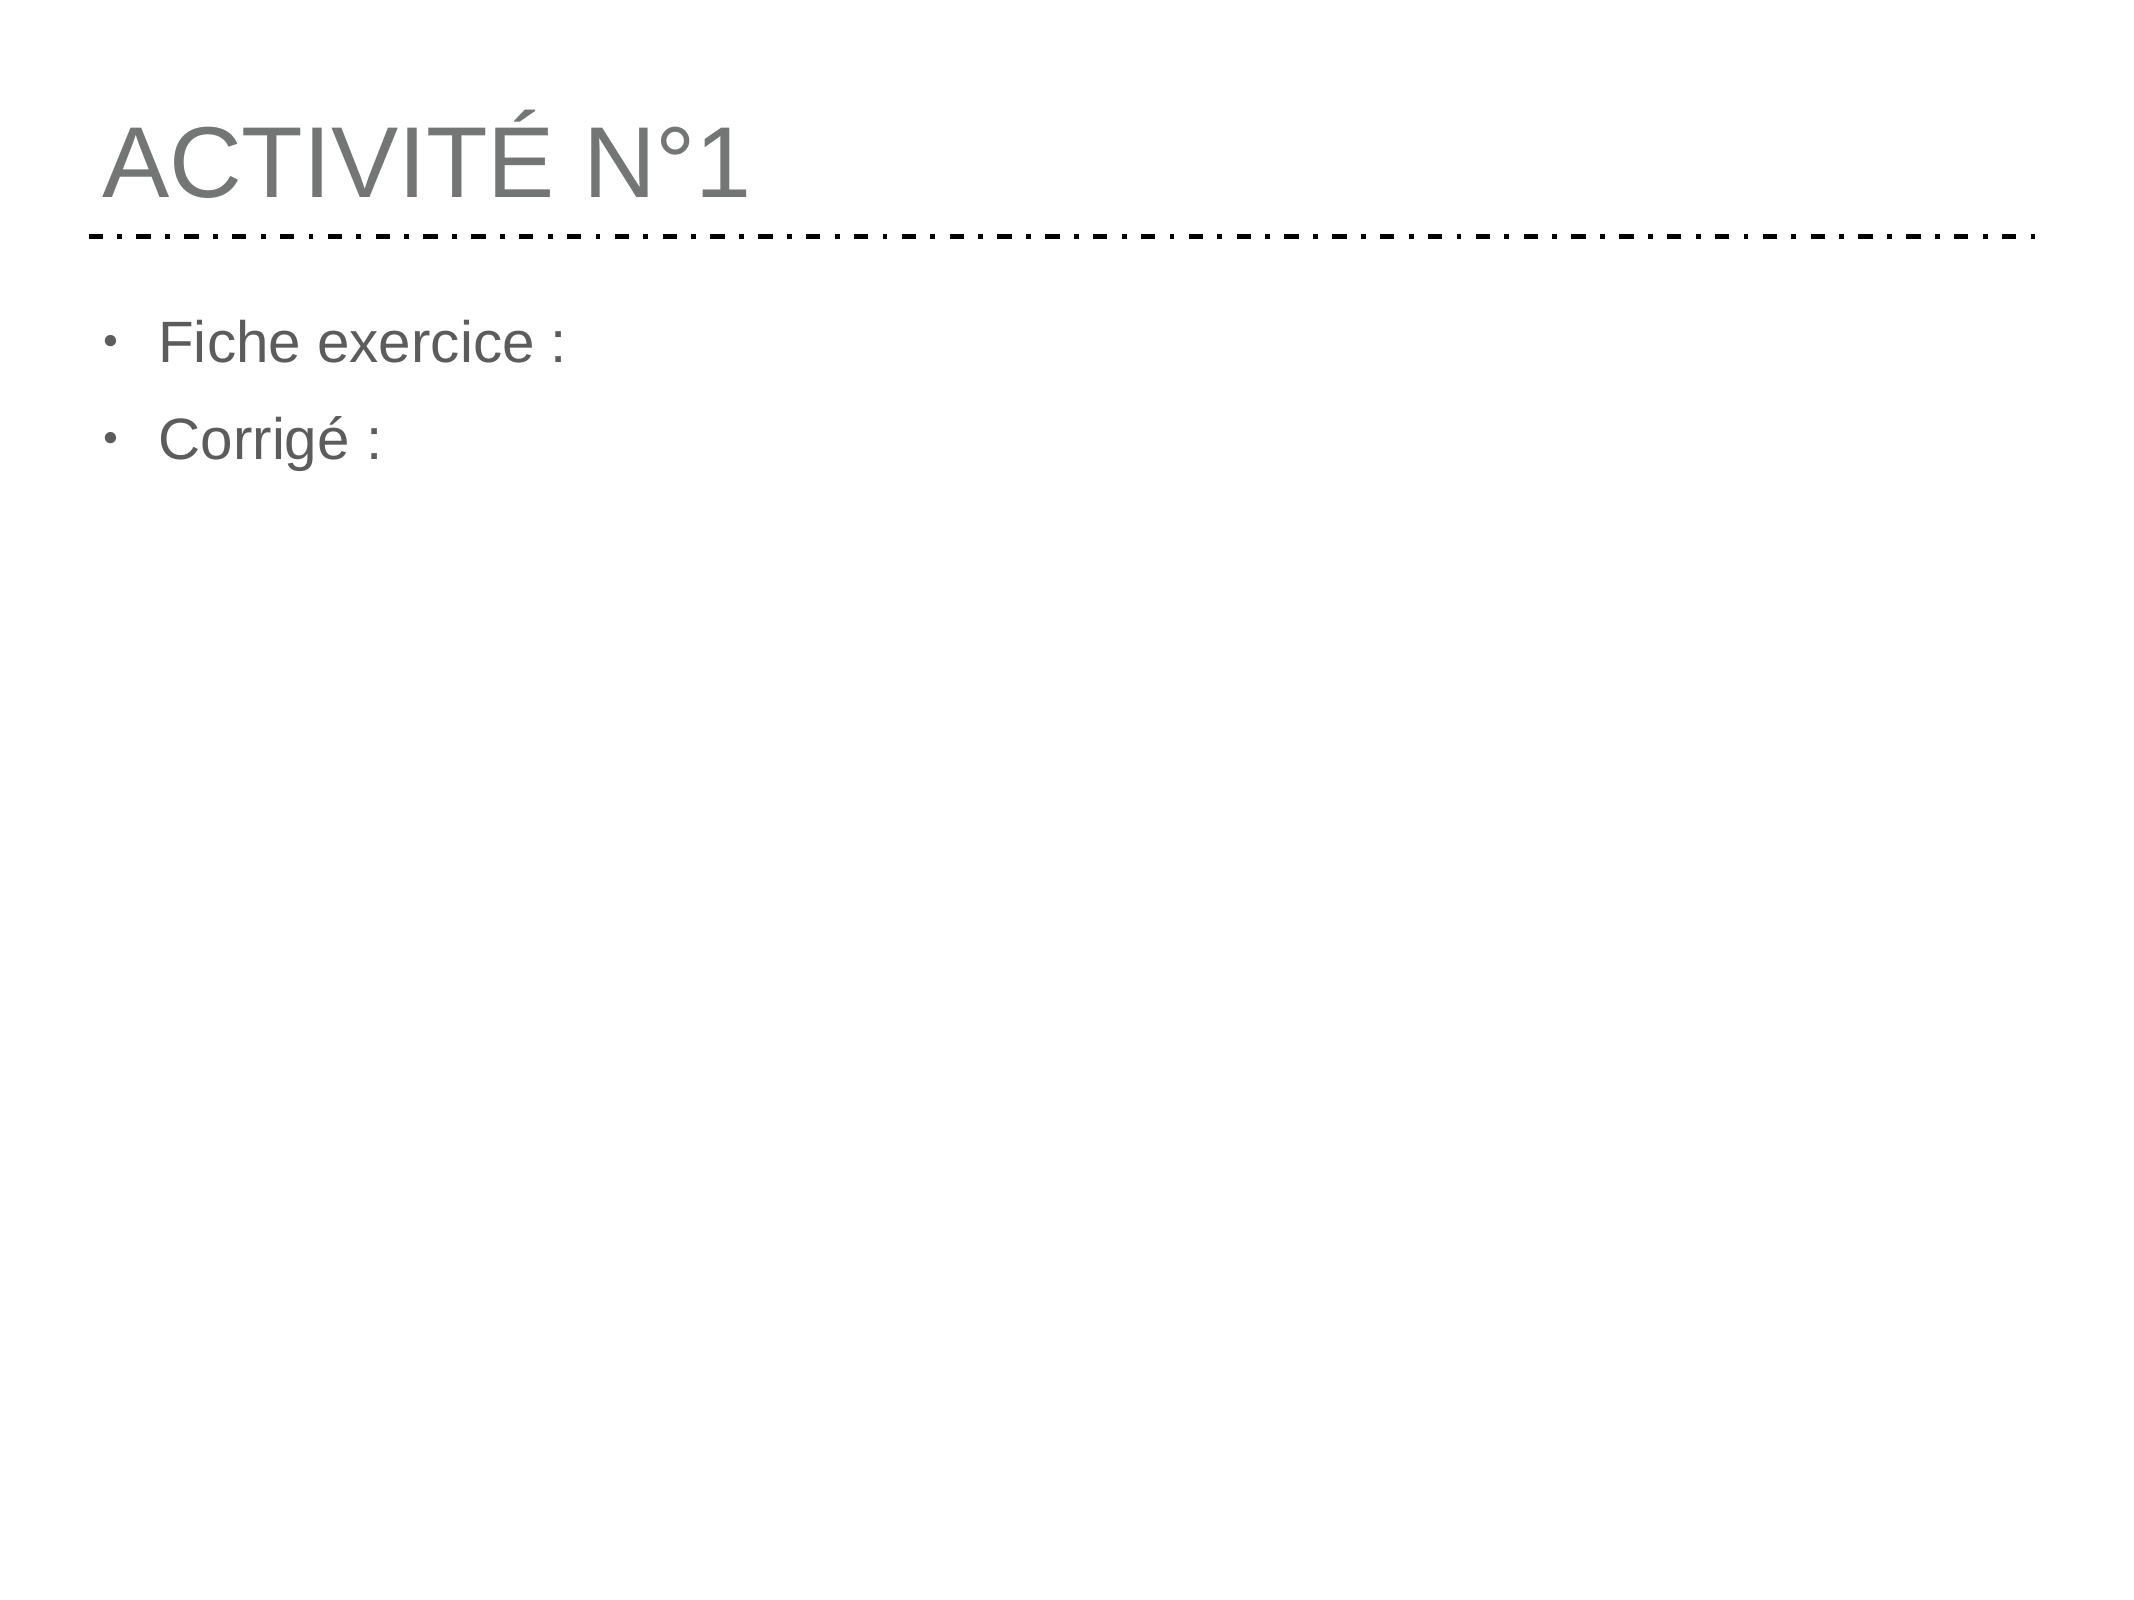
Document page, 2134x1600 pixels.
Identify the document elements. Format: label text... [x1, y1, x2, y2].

text_box ACTIVITÉ N°1 [94, 89, 2039, 207]
text_box Fiche exercice : Corrigé : [94, 296, 2039, 1481]
